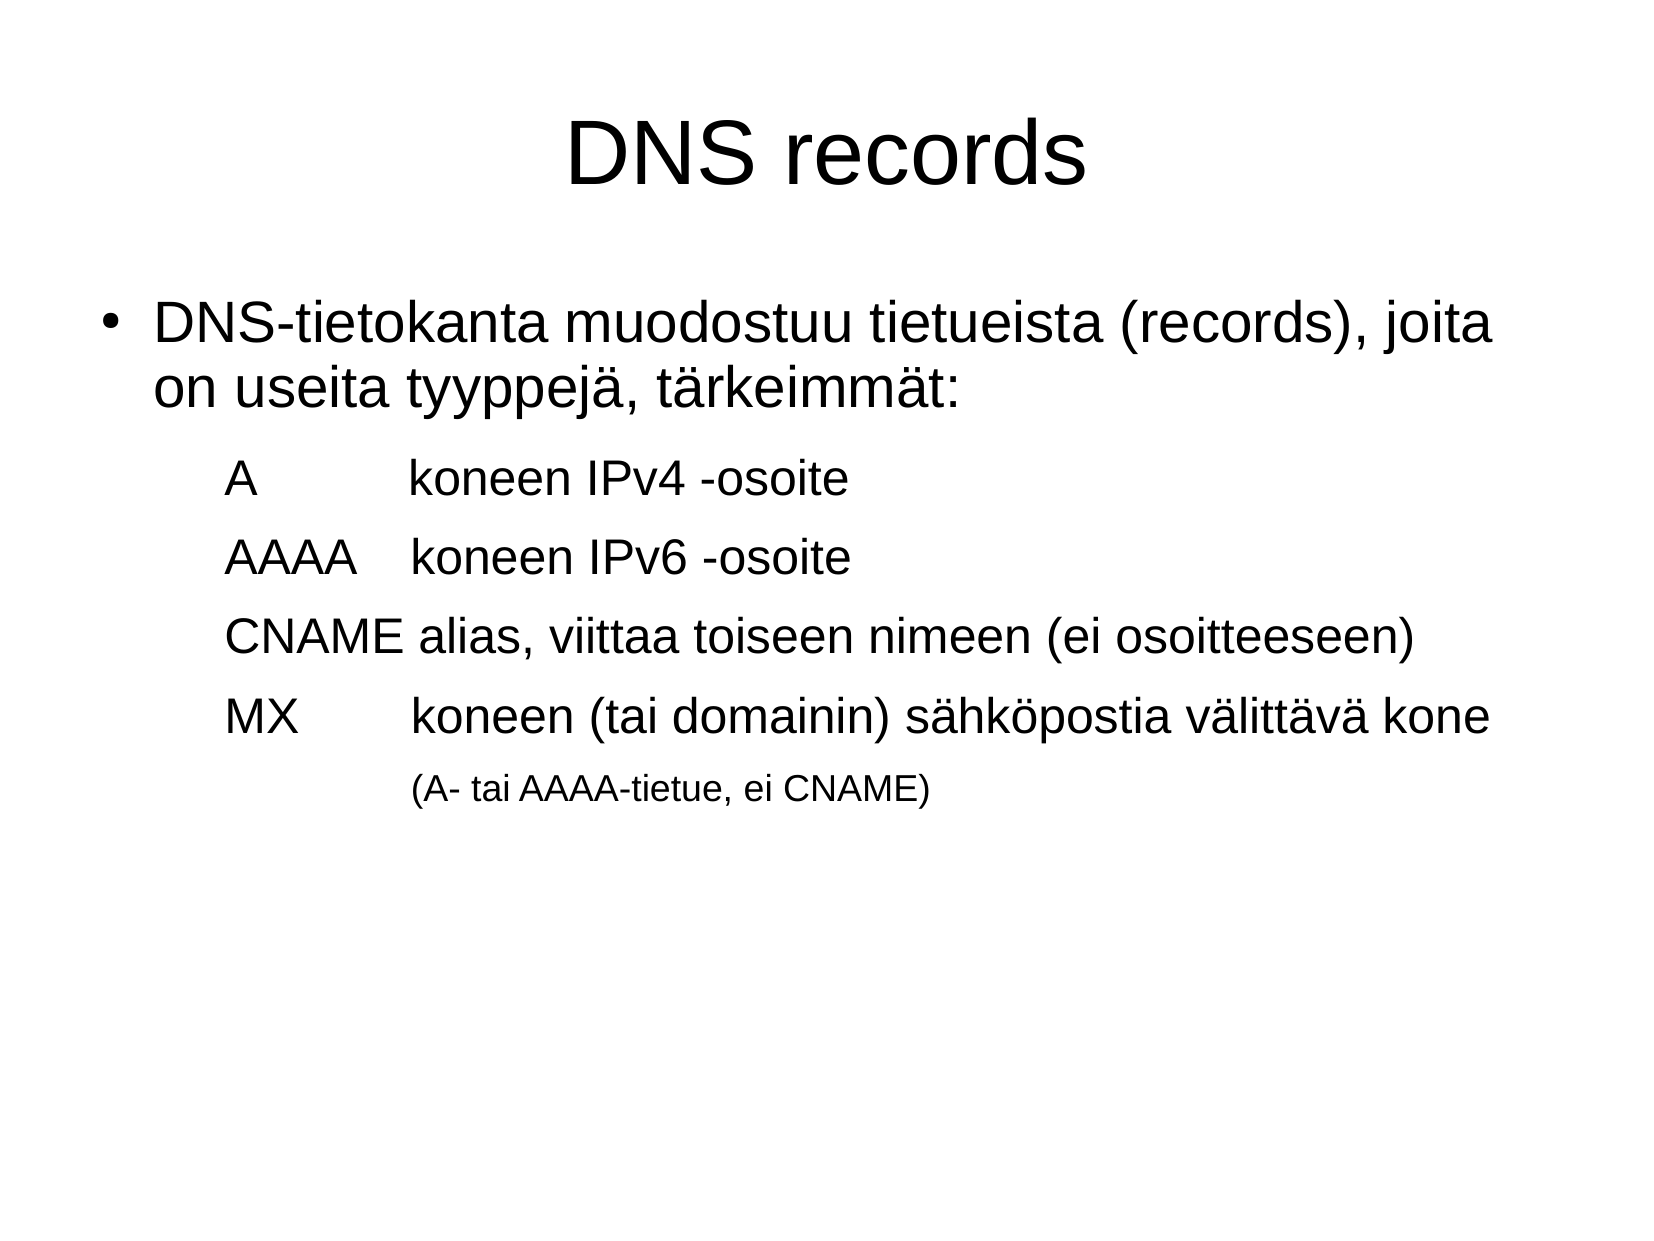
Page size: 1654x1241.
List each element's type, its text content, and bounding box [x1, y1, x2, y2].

title DNS records [82, 49, 1571, 257]
list DNS-tietokanta muodostuu tietueista (records), joita on useita tyyppejä, tärkeimmät: A koneen IPv4 -osoite AAAA koneen IPv6 -osoite CNAME alias, viittaa toiseen nimeen (ei osoitteeseen) MX koneen (tai domainin) sähköpostia välittävä kone (A- tai AAAA-tietue, ei CNAME) [82, 290, 1571, 1010]
